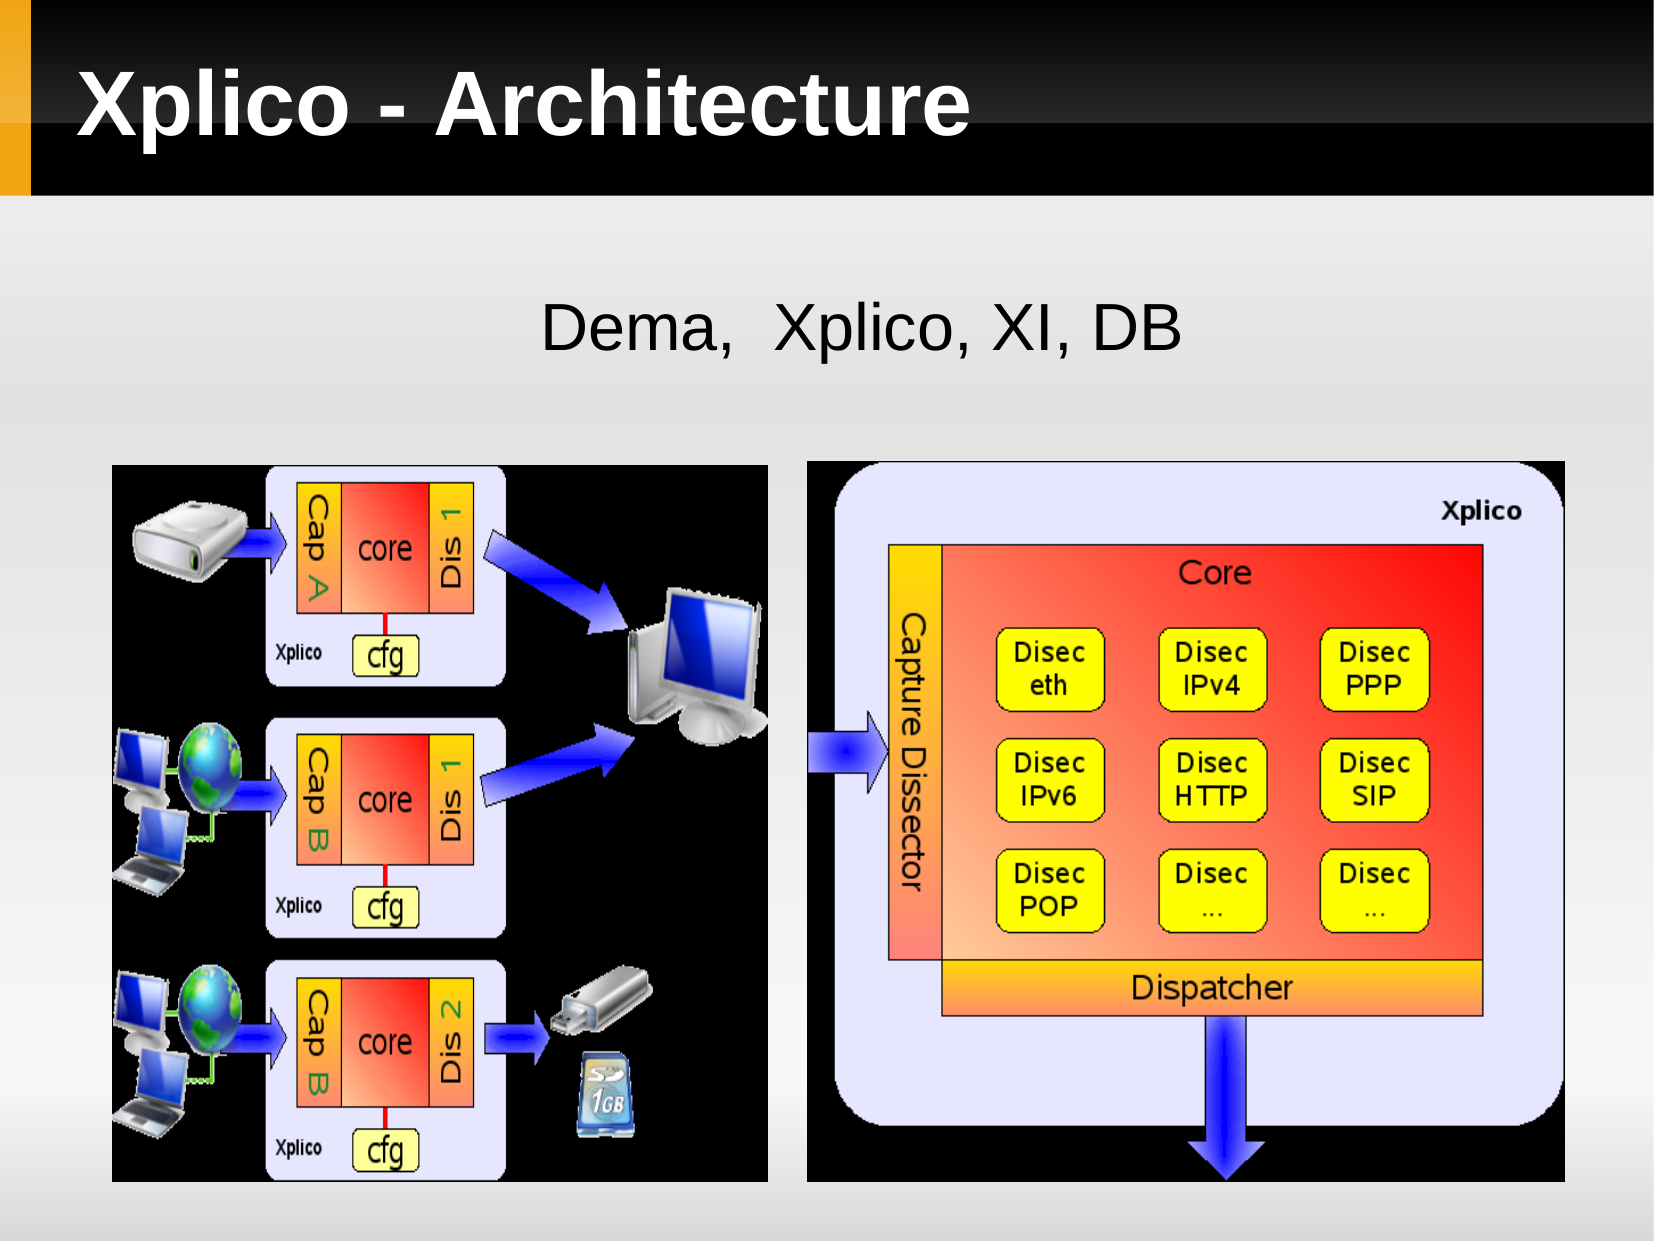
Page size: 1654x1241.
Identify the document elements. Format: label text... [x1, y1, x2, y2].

picture [0, 0, 1654, 1241]
list Dema, Xplico, XI, DB [82, 290, 1571, 1094]
title Xplico - Architecture [76, 7, 1565, 200]
